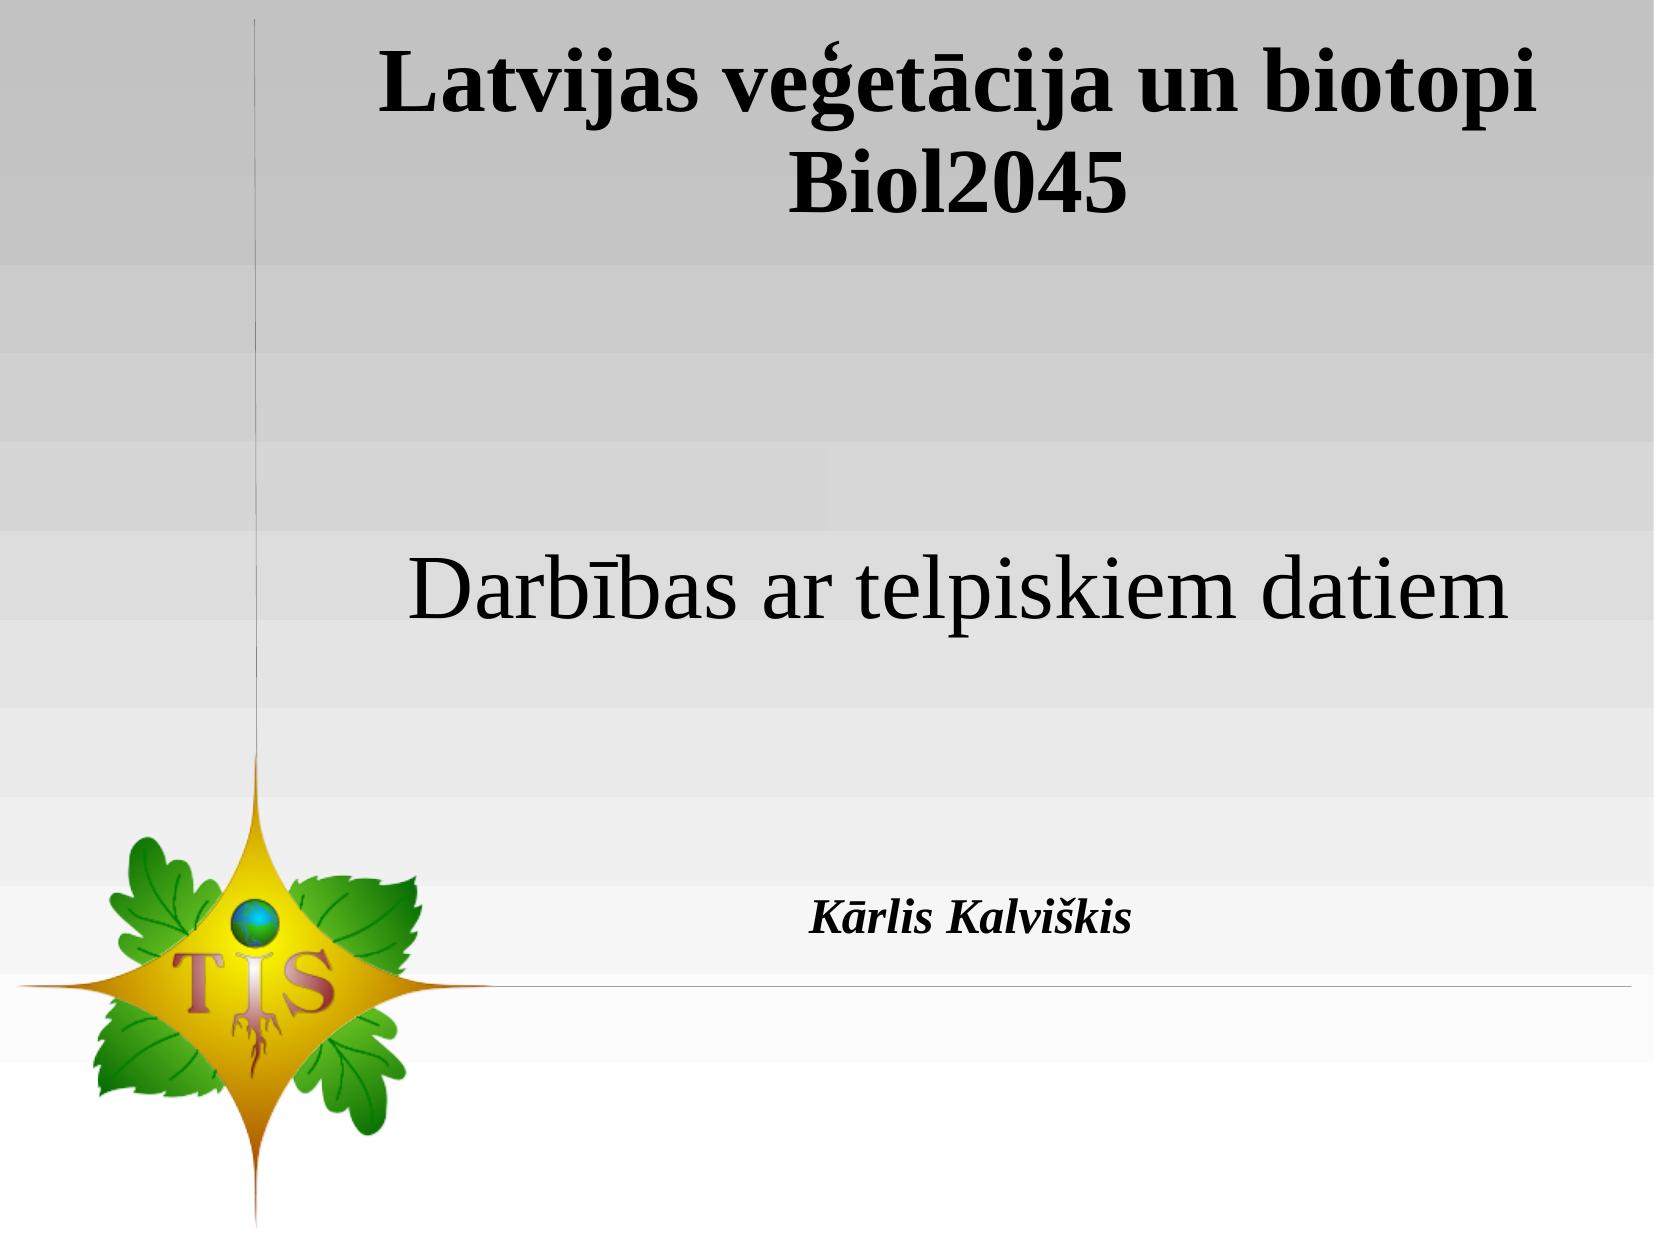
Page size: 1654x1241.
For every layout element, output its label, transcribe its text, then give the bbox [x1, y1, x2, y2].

picture [0, 0, 1654, 1241]
title Darbības ar telpiskiem datiem [295, 314, 1625, 861]
